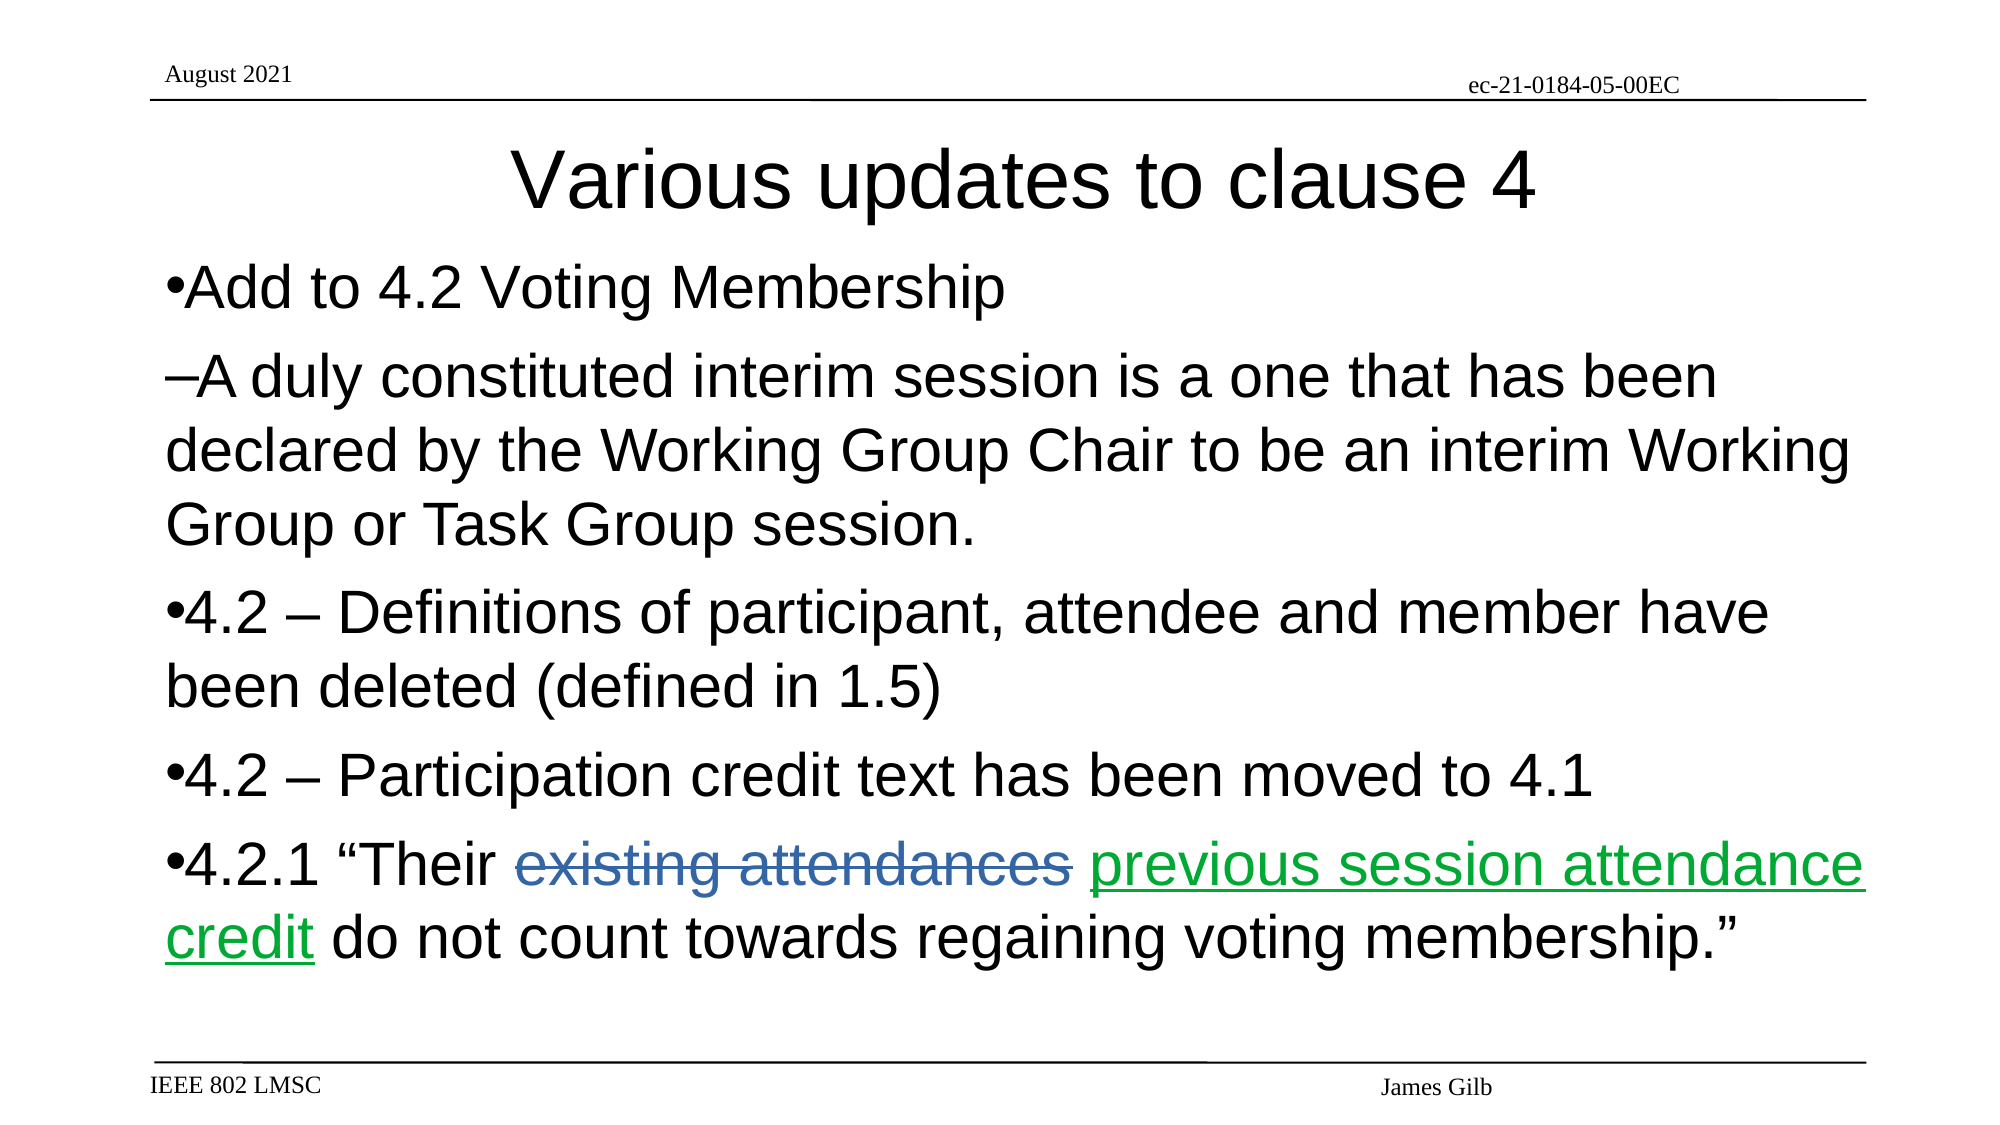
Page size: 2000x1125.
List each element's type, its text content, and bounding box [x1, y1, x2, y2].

title Various updates to clause 4 [150, 112, 1900, 238]
list Add to 4.2 Voting Membership A duly constituted interim session is a one that has been declared by the Working Group Chair to be an interim Working Group or Task Group session. 4.2 – Definitions of participant, attendee and member have been deleted (defined in 1.5) 4.2 – Participation credit text has been moved to 4.1 4.2.1 “Their existing attendances previous session attendance credit do not count towards regaining voting membership.” [150, 239, 1900, 1051]
